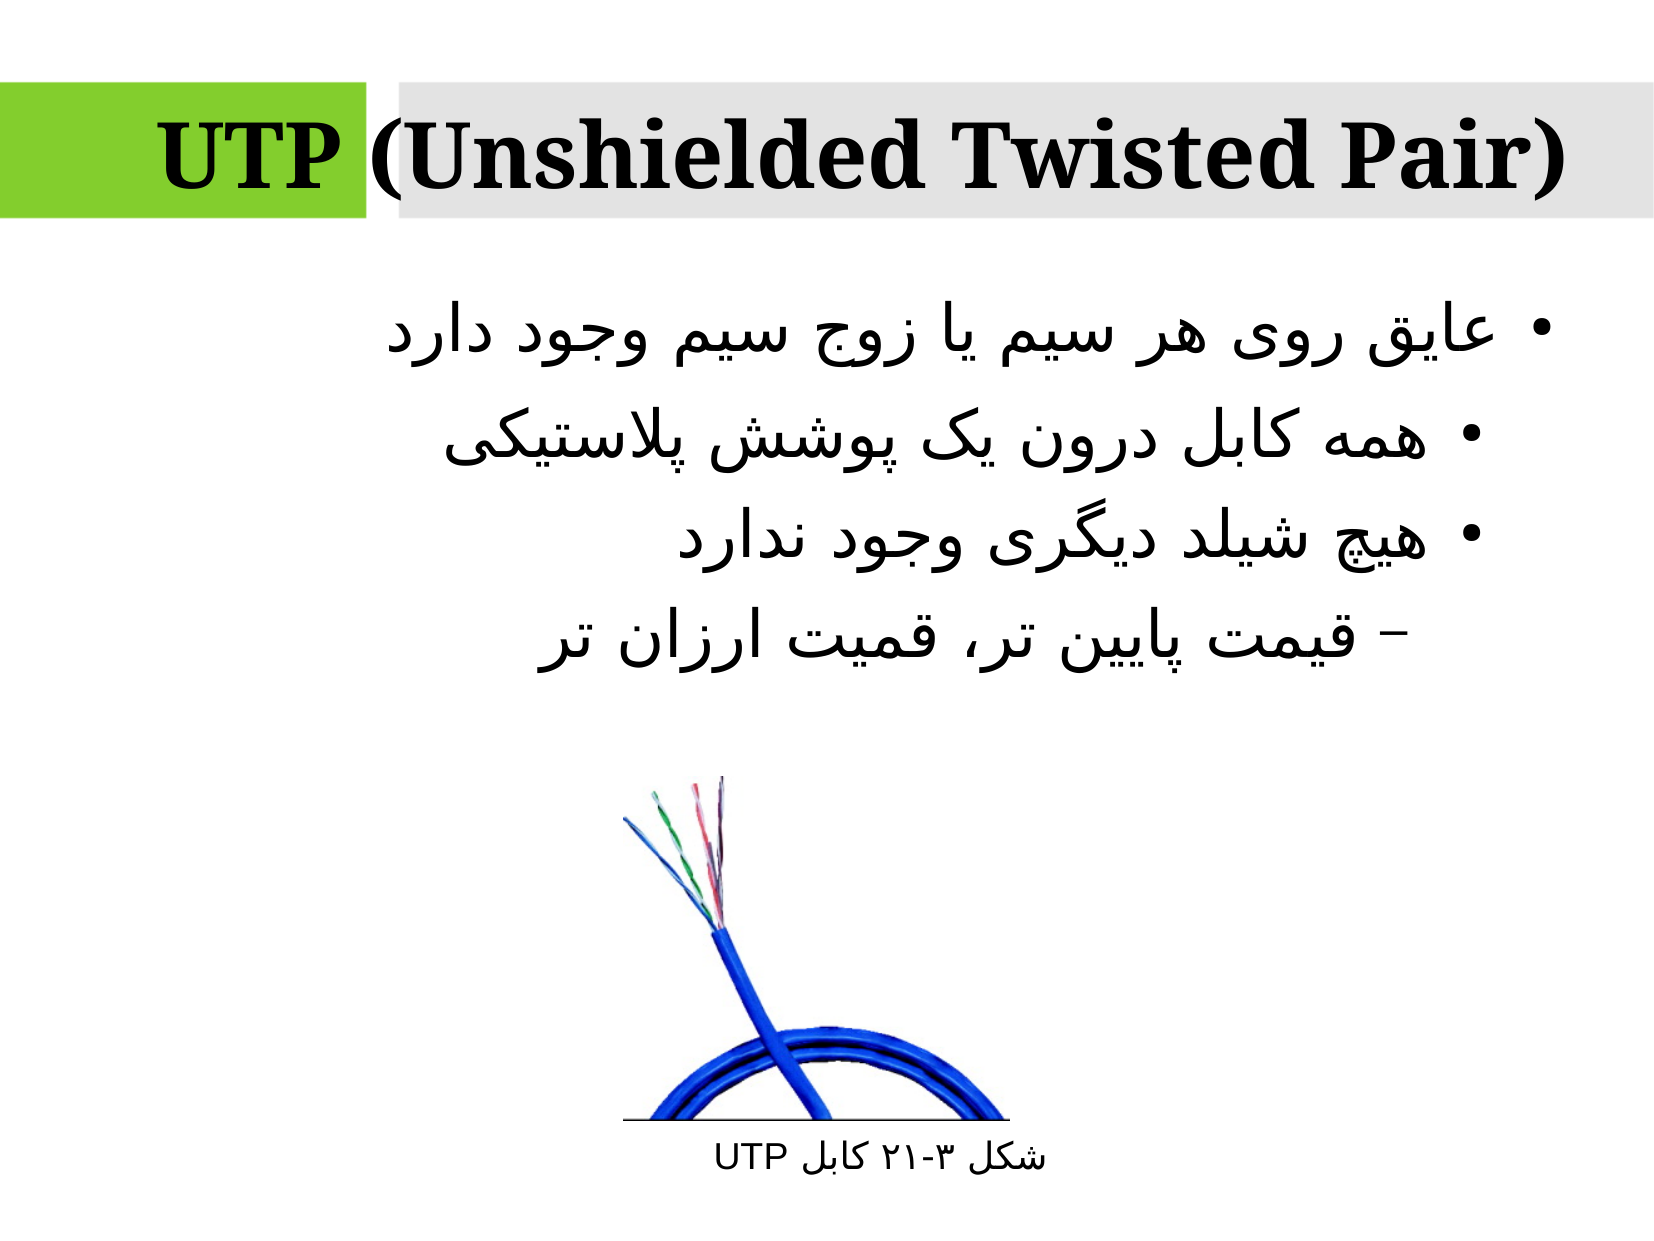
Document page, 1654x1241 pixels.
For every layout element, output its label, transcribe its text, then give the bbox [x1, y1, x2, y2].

list عایق روی هر سیم یا زوج سیم وجود دارد همه کابل درون یک پوشش پلاستیکی هیچ شیلد دیگری وجود ندارد قیمت پایین تر، قمیت ارزان تر [82, 290, 1571, 676]
text_box شکل ۳-۲۱ کابل UTP [597, 1124, 1099, 1185]
title UTP (Unshielded Twisted Pair) [82, 49, 1571, 257]
picture [0, 0, 1654, 1241]
